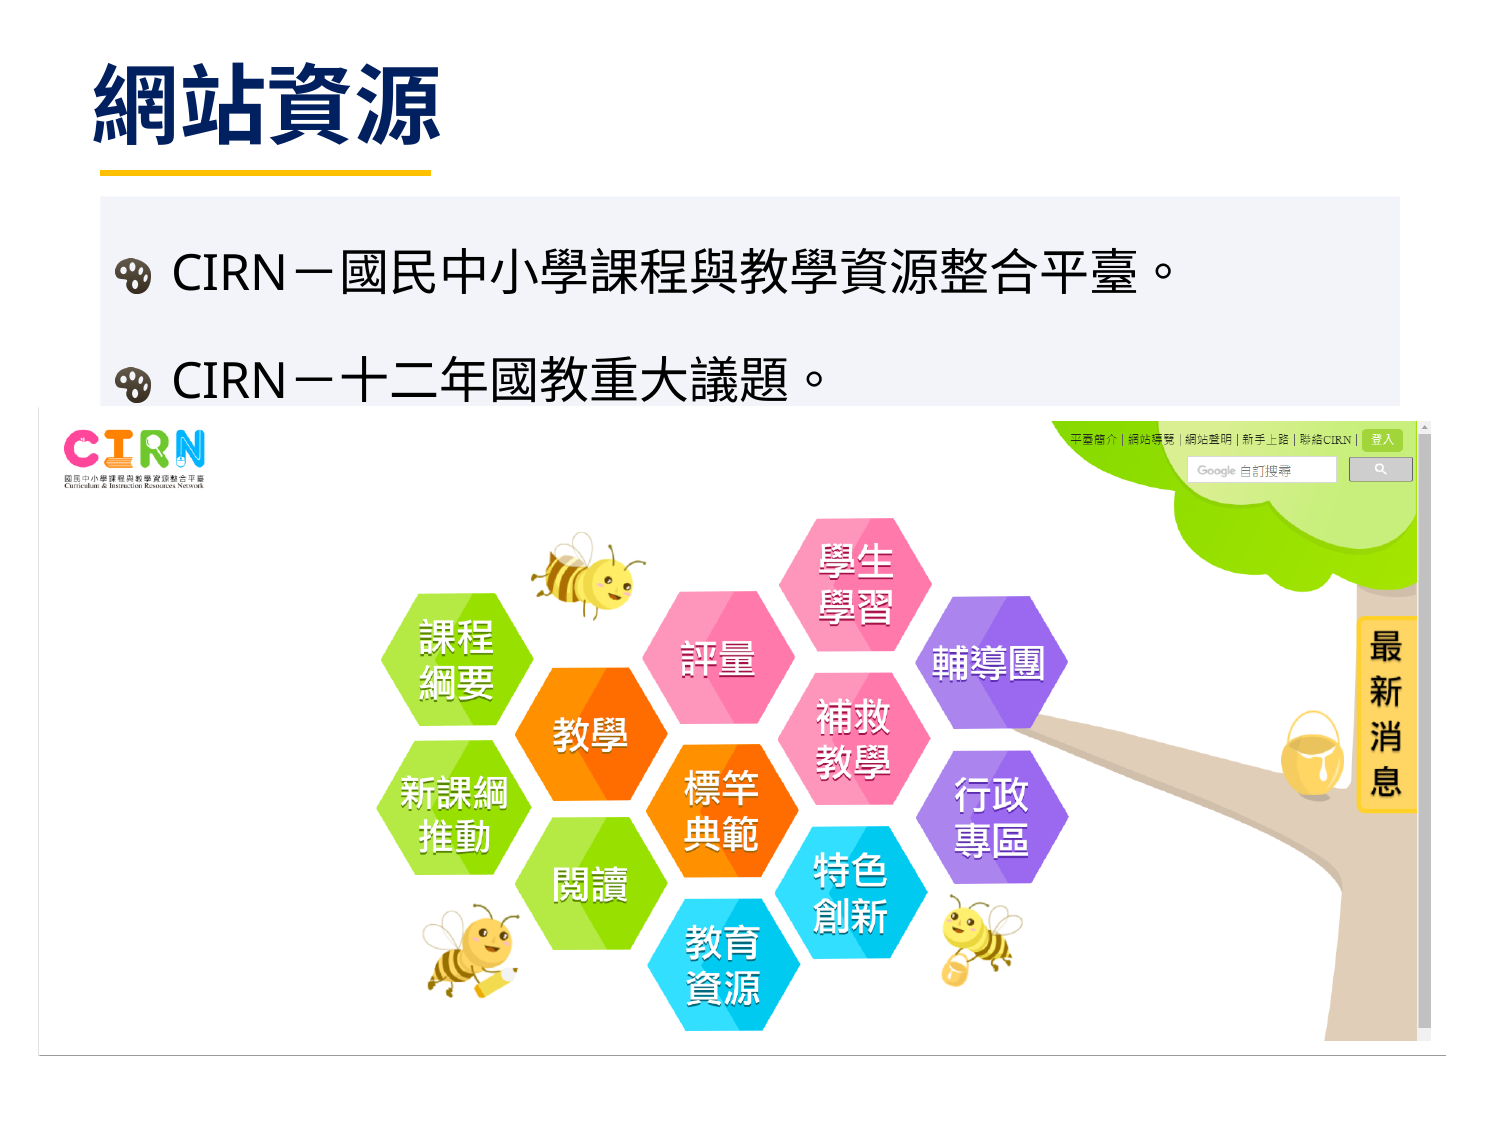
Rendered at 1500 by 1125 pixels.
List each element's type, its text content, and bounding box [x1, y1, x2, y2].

picture [53, 420, 1432, 1041]
text_box 網站資源 [76, 42, 461, 164]
text_box CIRN－國民中小學課程與教學資源整合平臺。 CIRN－十二年國教重大議題。 [100, 196, 1400, 394]
